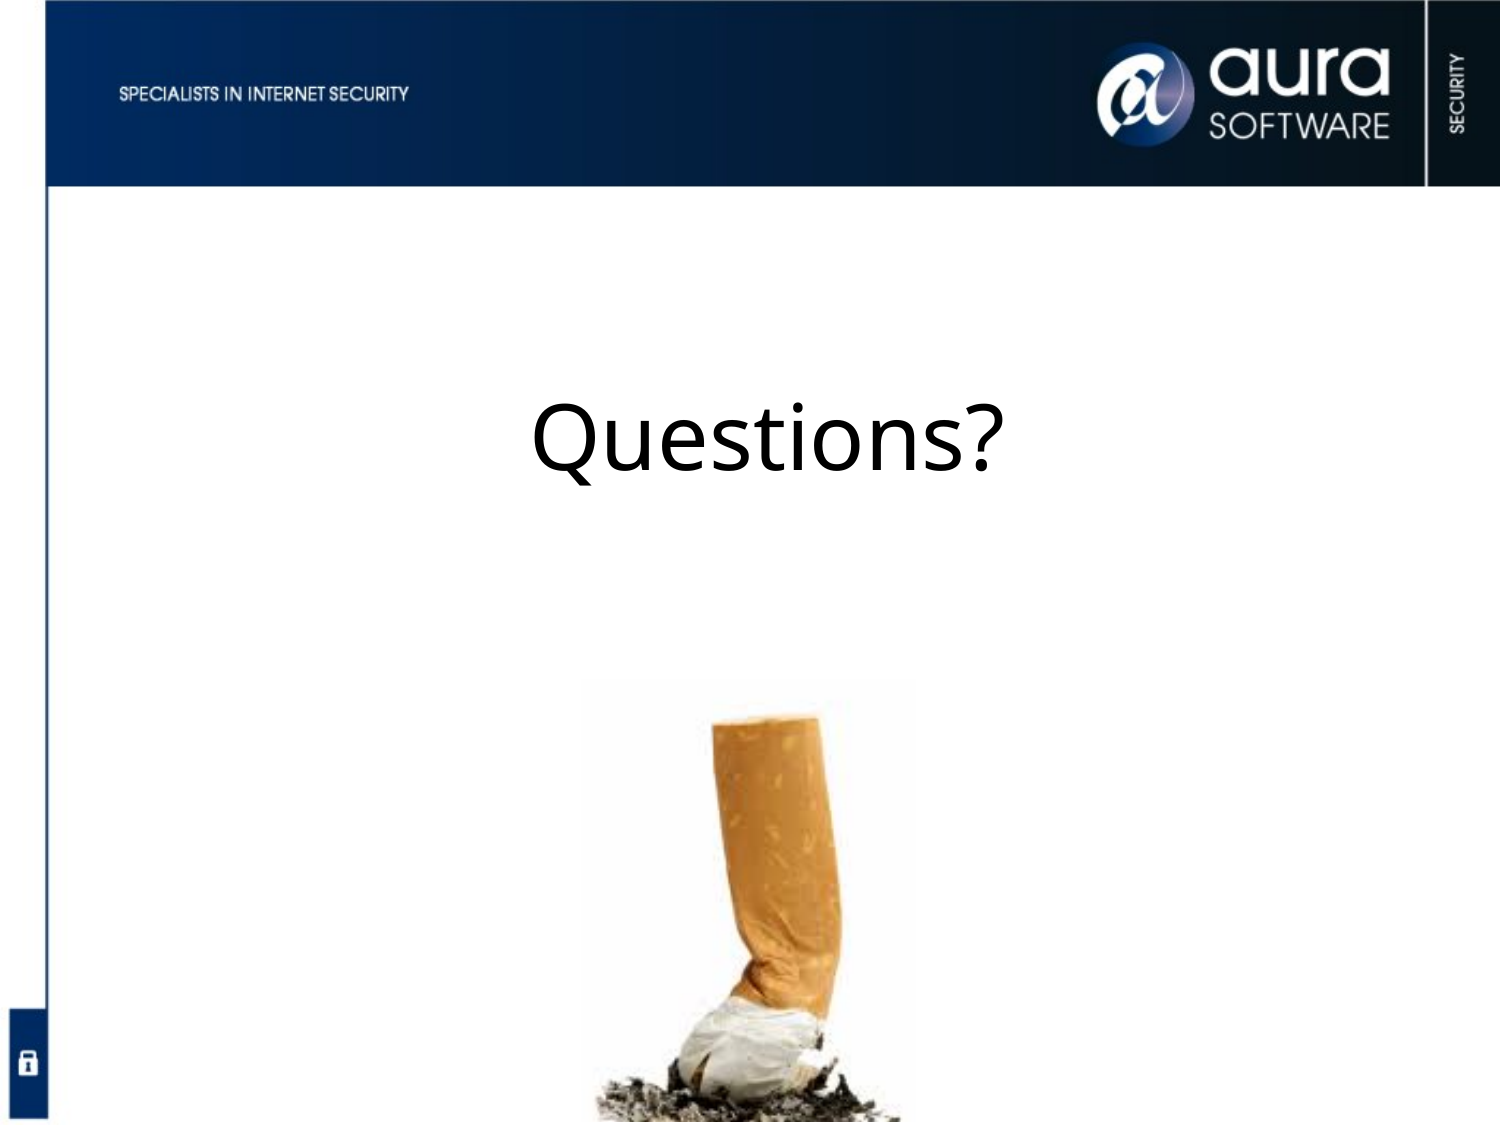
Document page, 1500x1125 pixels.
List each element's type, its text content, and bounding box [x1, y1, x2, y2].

picture [0, 0, 1500, 1125]
list [88, 489, 1490, 1093]
title Questions? [442, 324, 1093, 489]
